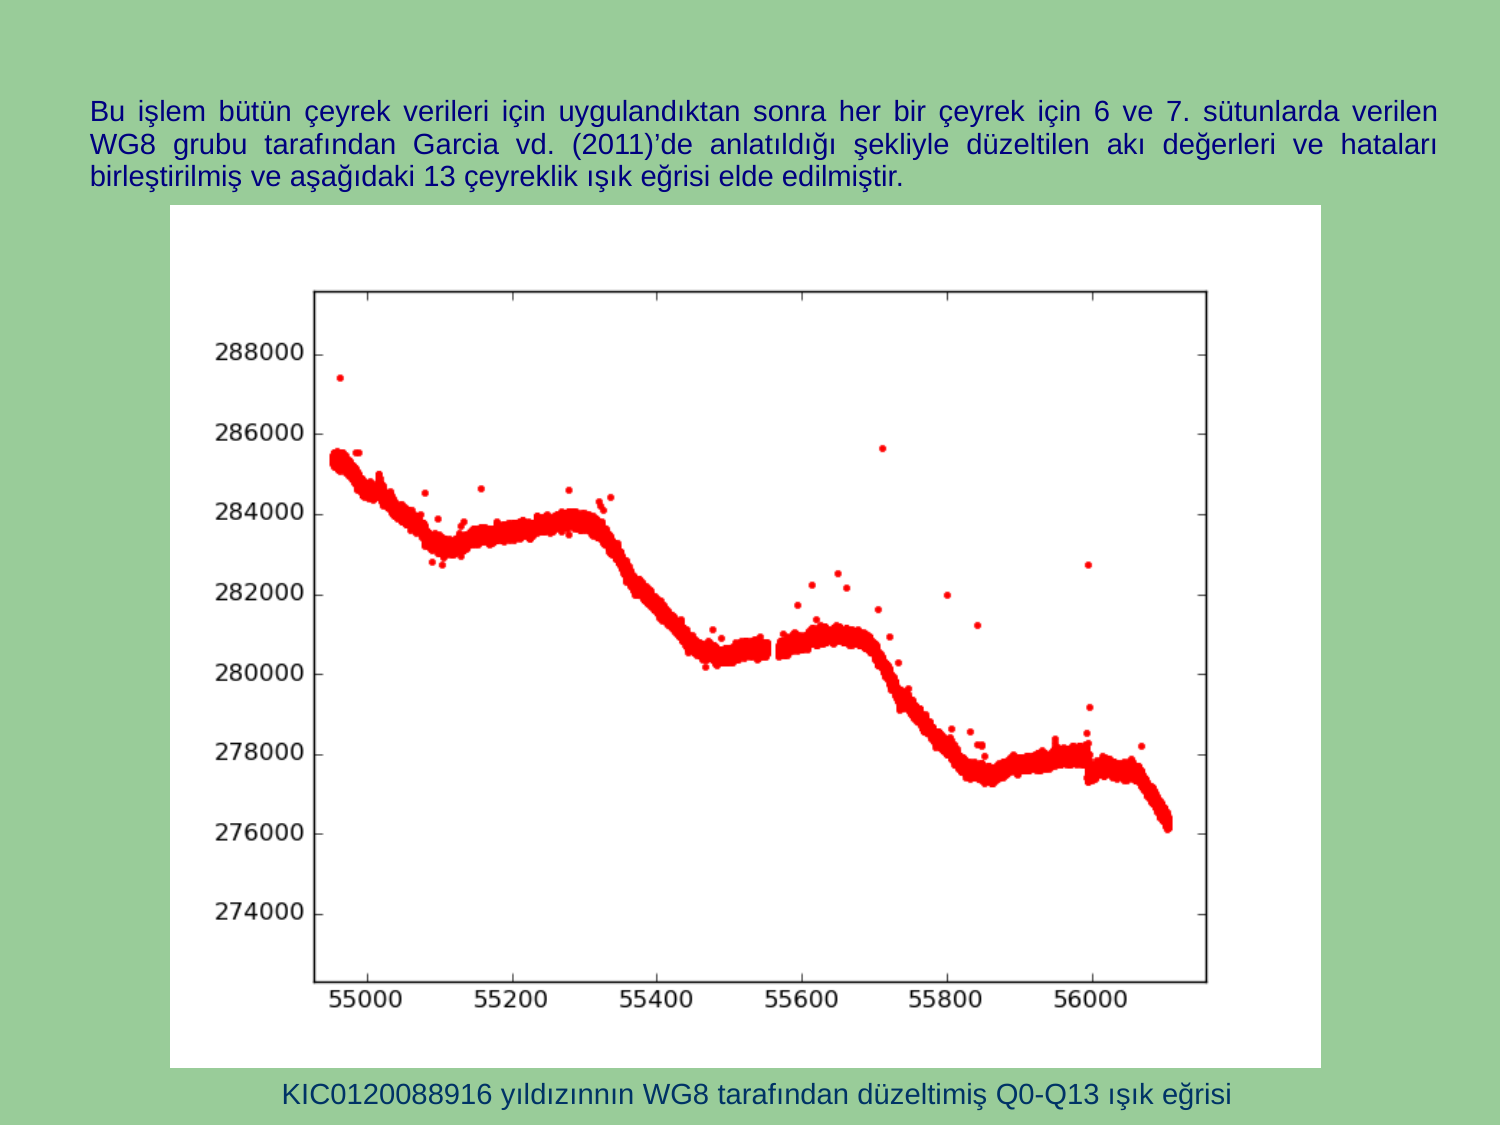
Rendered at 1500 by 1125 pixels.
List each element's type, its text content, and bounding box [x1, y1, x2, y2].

text_box Bu işlem bütün çeyrek verileri için uygulandıktan sonra her bir çeyrek için 6 ve 7. sütunlarda verilen WG8 grubu tarafından Garcia vd. (2011)’de anlatıldığı şekliyle düzeltilen akı değerleri ve hataları birleştirilmiş ve aşağıdaki 13 çeyreklik ışık eğrisi elde edilmiştir. [75, 87, 1456, 203]
text_box KIC0120088916 yıldızınnın WG8 tarafından düzeltimiş Q0-Q13 ışık eğrisi [255, 1070, 1261, 1125]
picture [170, 205, 1321, 1068]
